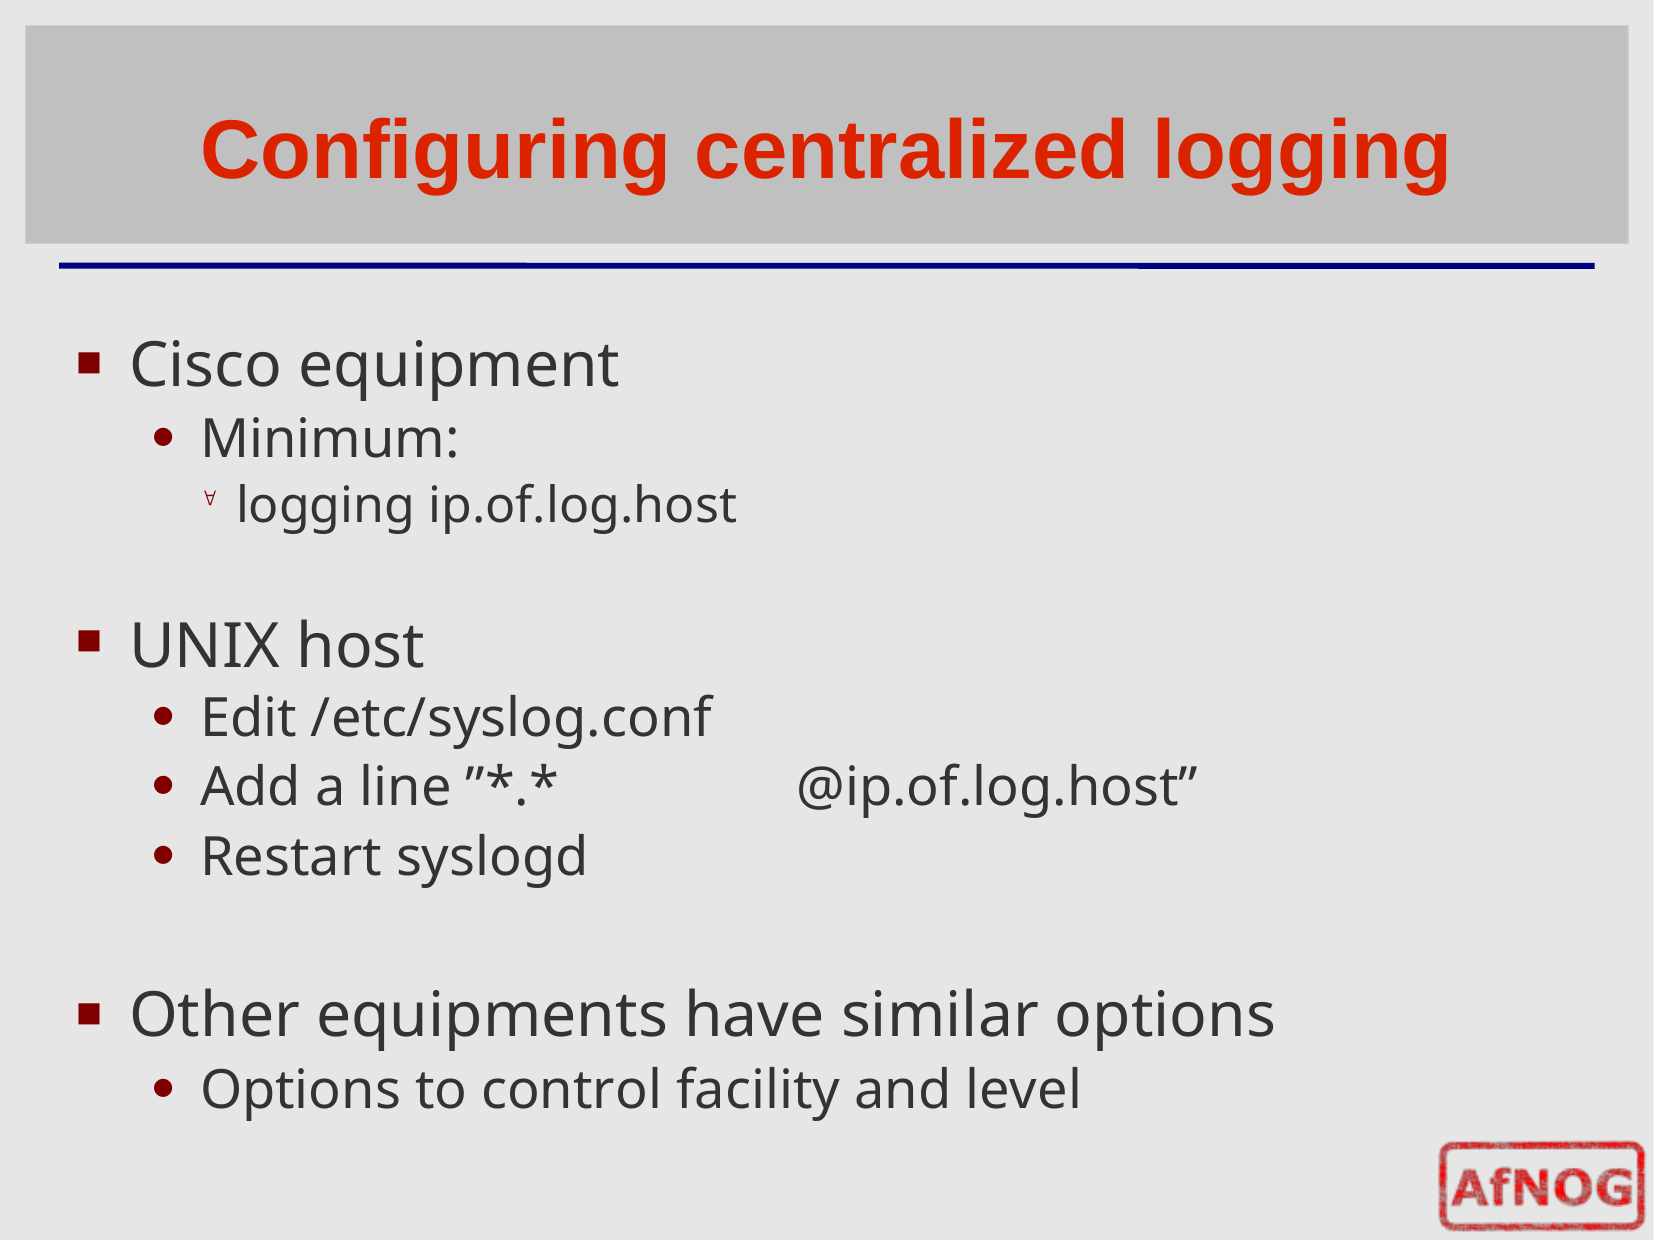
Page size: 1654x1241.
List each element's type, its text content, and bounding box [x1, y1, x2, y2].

picture [1594, 1139, 1648, 1235]
list Cisco equipment Minimum: logging ip.of.log.host UNIX host Edit /etc/syslog.conf Add a line ”*.* @ip.of.log.host” Restart syslogd Other equipments have similar options Options to control facility and level [59, 322, 1594, 1241]
text_box [1534, 25, 1629, 244]
text_box [25, 25, 121, 244]
title Configuring centralized logging [121, 0, 1534, 299]
